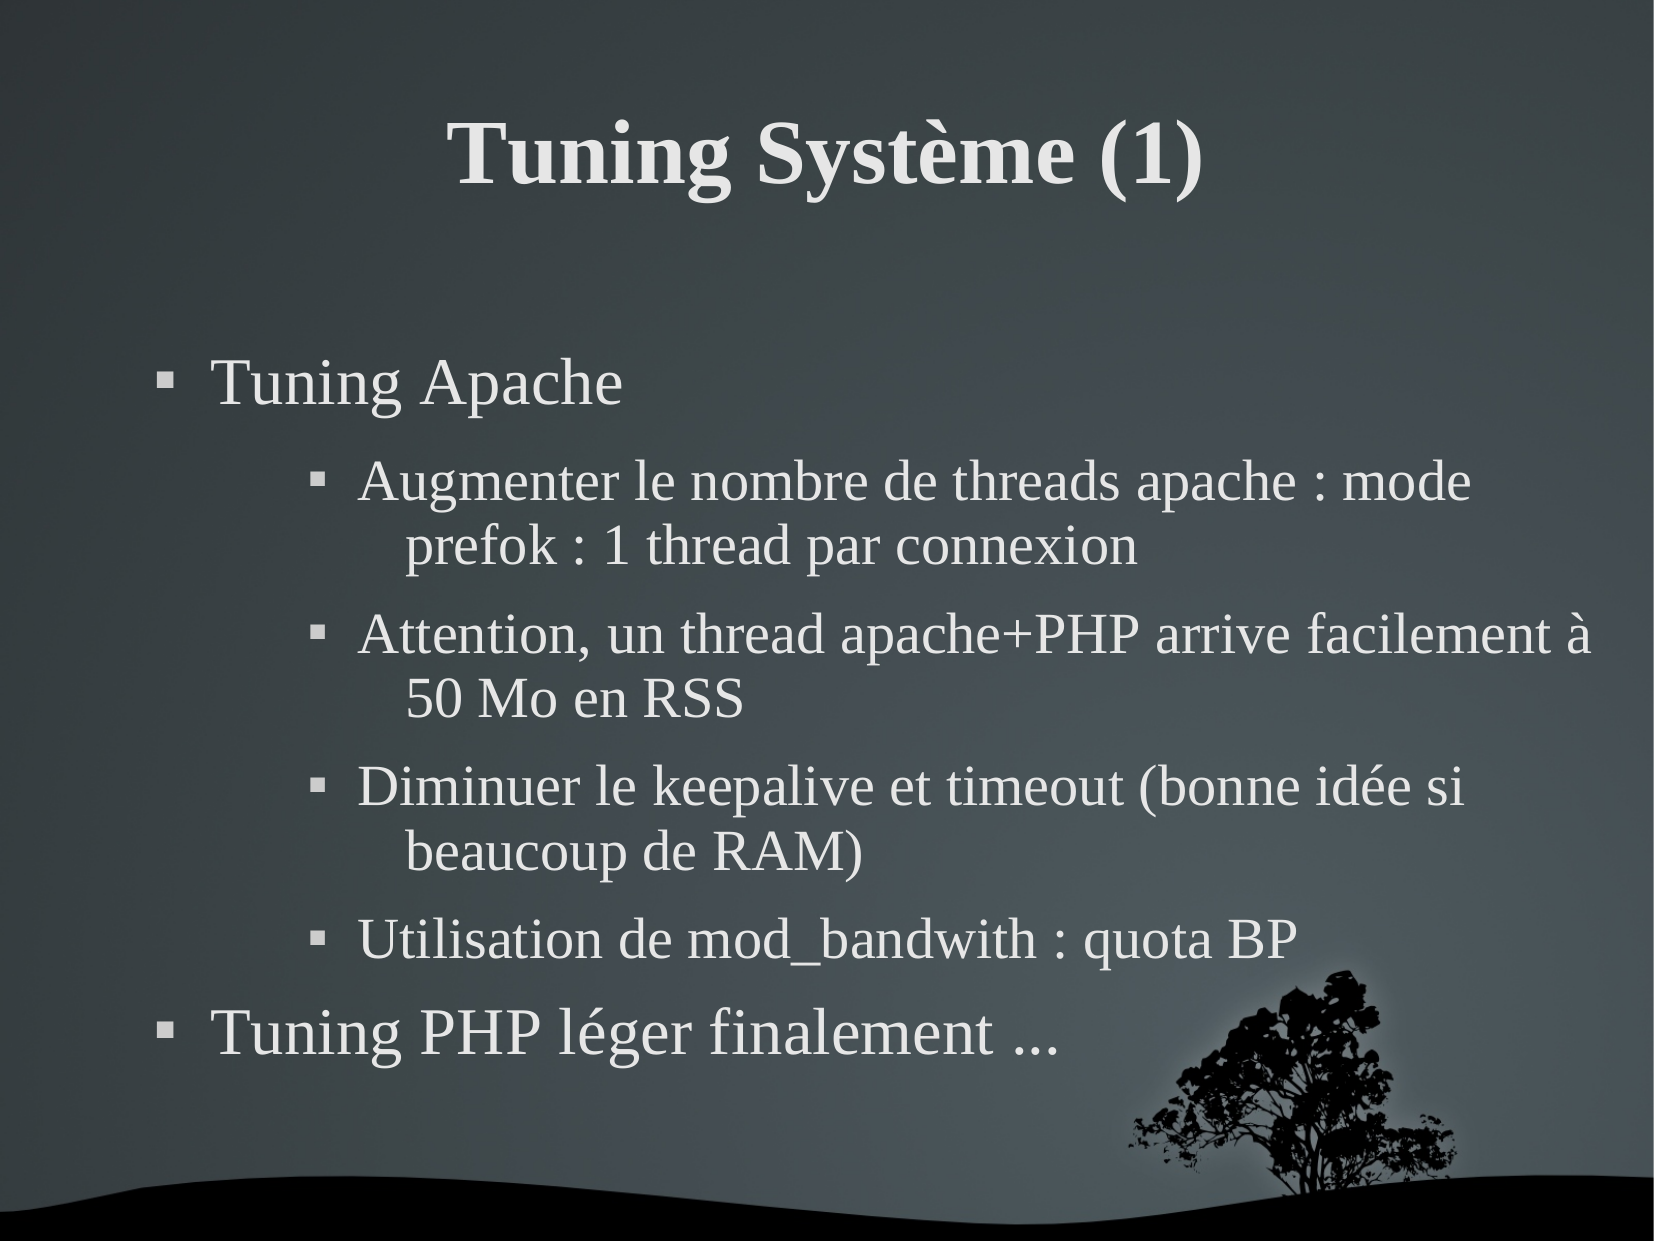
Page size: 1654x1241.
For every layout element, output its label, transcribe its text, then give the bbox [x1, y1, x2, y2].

title Tuning Système (1) [82, 49, 1571, 257]
list Tuning Apache Augmenter le nombre de threads apache : mode prefok : 1 thread par connexion Attention, un thread apache+PHP arrive facilement à 50 Mo en RSS Diminuer le keepalive et timeout (bonne idée si beaucoup de RAM) Utilisation de mod_bandwith : quota BP Tuning PHP léger finalement ... [121, 344, 1625, 1127]
picture [0, 0, 1654, 1241]
